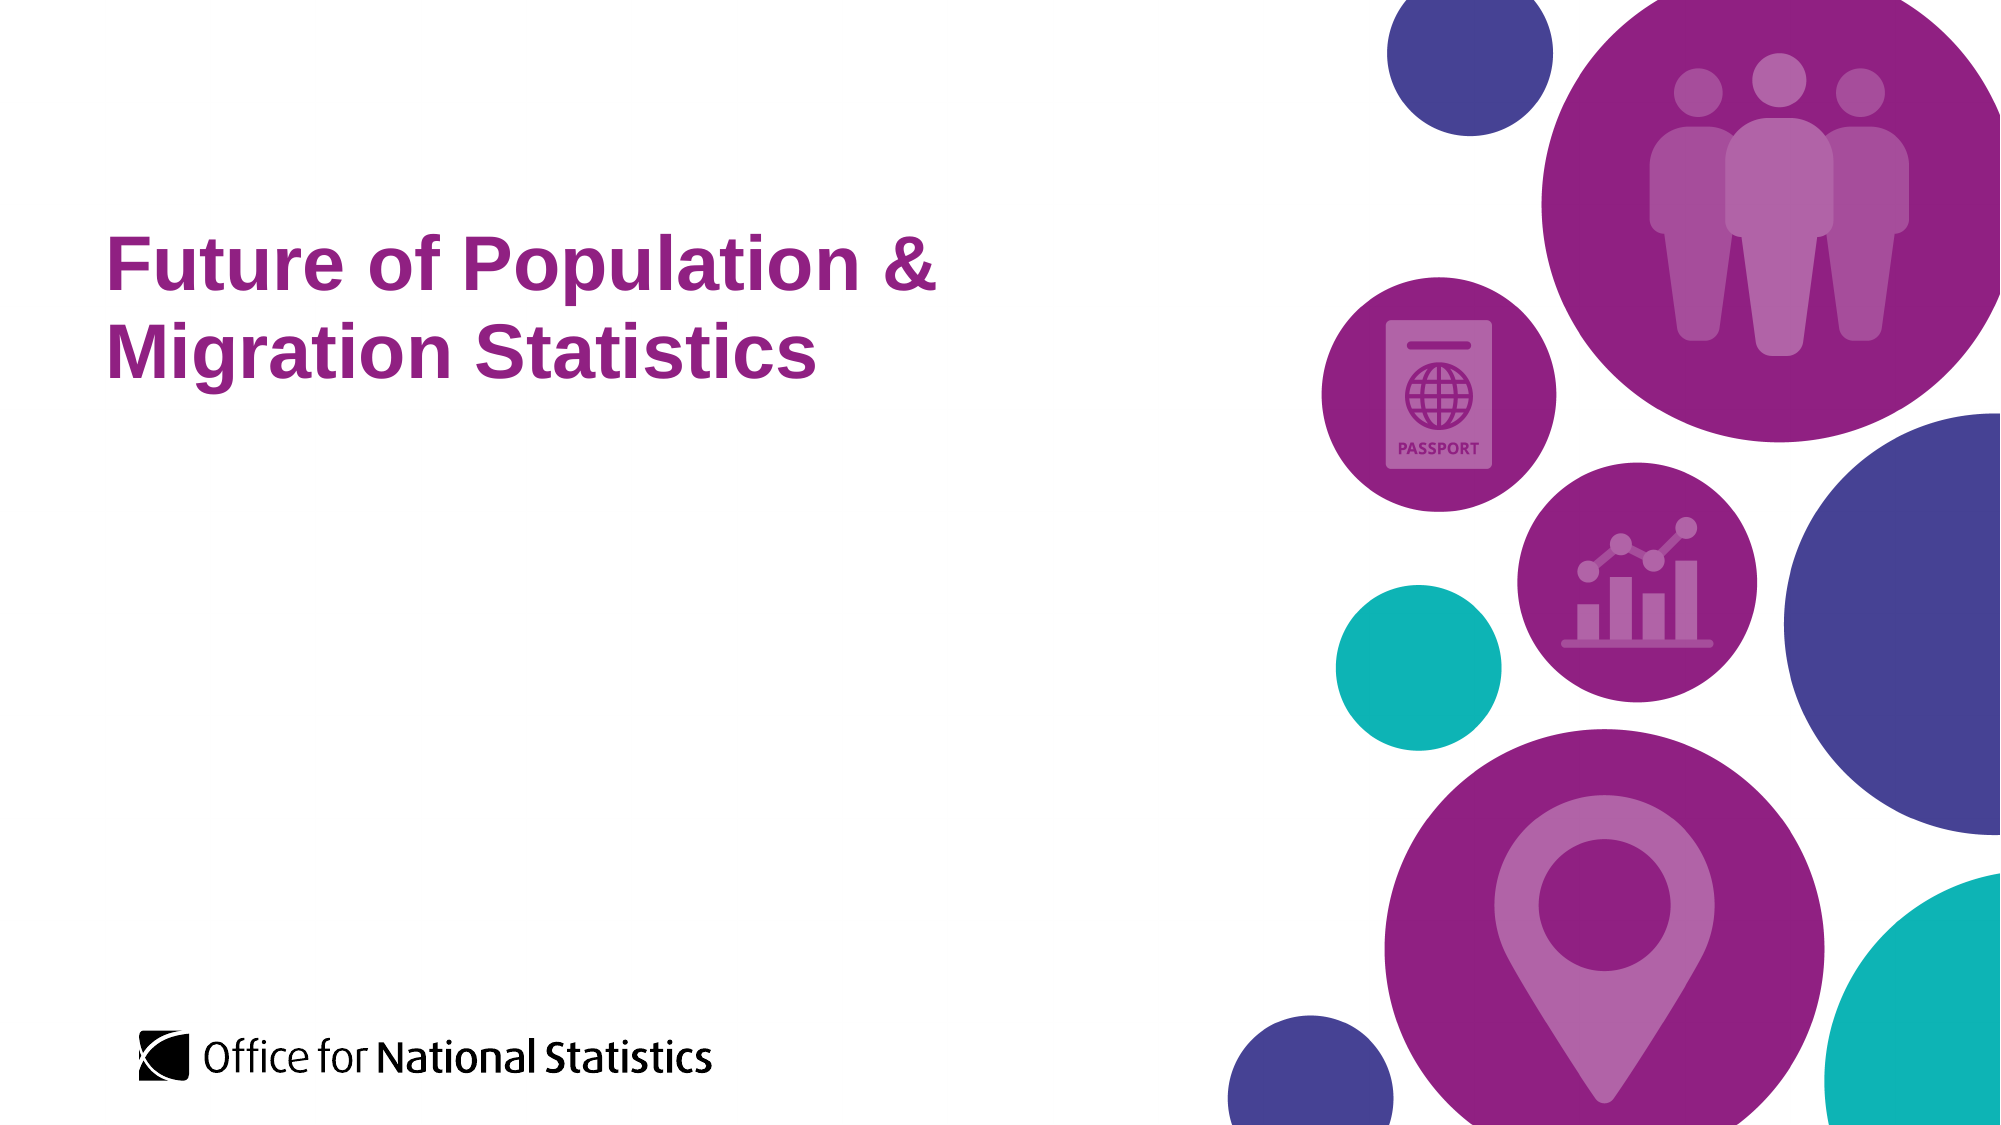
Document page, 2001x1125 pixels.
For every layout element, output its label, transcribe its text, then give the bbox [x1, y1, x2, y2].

title Future of Population & Migration Statistics [105, 220, 1247, 669]
